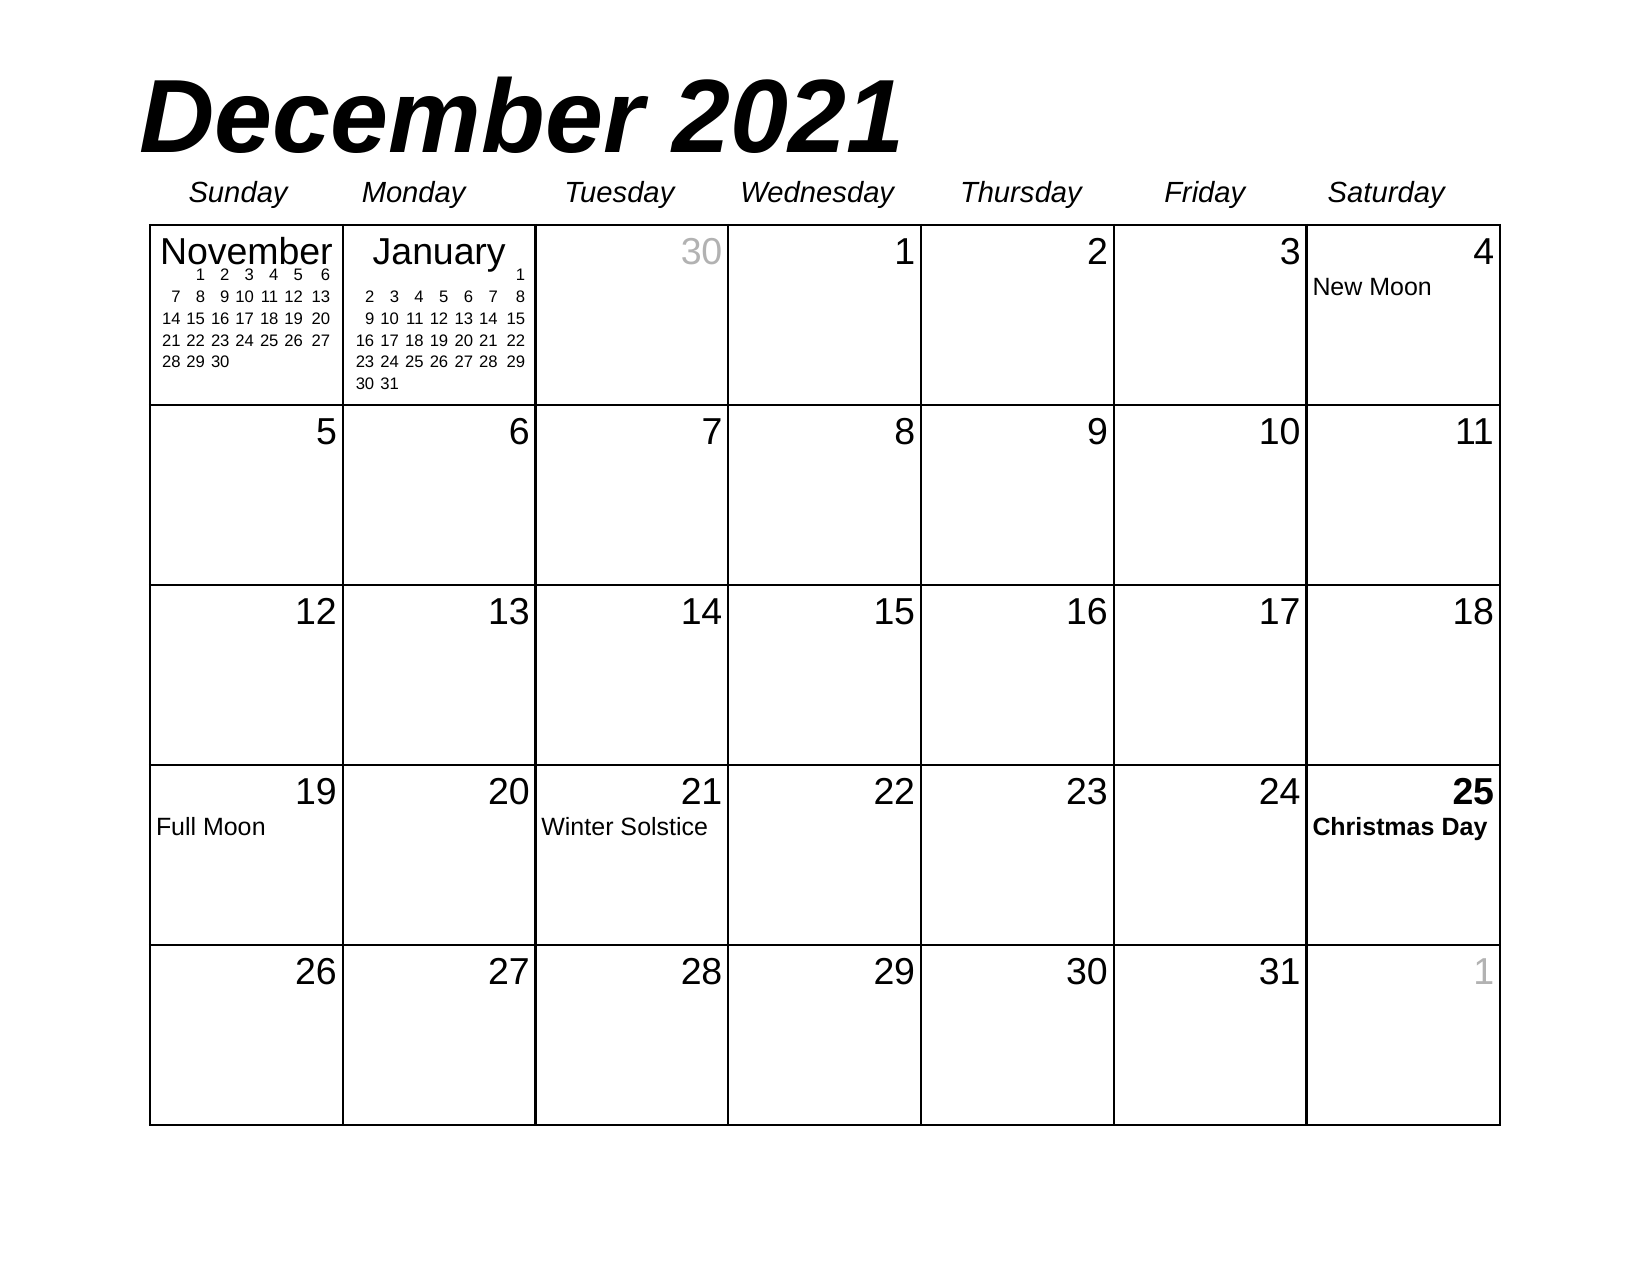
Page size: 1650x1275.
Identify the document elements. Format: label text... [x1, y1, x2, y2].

table_cell 21 [473, 331, 498, 353]
table_cell 24 [374, 353, 399, 375]
table_header [424, 266, 448, 287]
table_cell 25 [254, 331, 278, 353]
table_header 3 [229, 266, 254, 287]
table_header November [151, 226, 342, 404]
text_box Sunday Monday Tuesday Wednesday Thursday Friday Saturday [173, 168, 1495, 221]
table_cell 18 [1308, 586, 1499, 764]
table_cell 10 [229, 287, 254, 309]
table_cell 26 [151, 946, 342, 1124]
table_cell 17 [1115, 586, 1305, 764]
table_cell 22 [498, 331, 525, 353]
table_cell [424, 375, 448, 396]
table_cell 18 [399, 331, 424, 353]
table_cell 7 [537, 406, 727, 584]
table_cell 18 [254, 309, 278, 331]
table_cell 17 [229, 309, 254, 331]
table_cell [399, 375, 424, 396]
table_cell 16 [922, 586, 1113, 764]
table_header 1 [181, 266, 205, 287]
table_header 30 [537, 226, 727, 404]
table_cell 28 [537, 946, 727, 1124]
table_header 1 [498, 266, 525, 287]
table_cell [229, 353, 254, 375]
table_cell [254, 375, 278, 396]
table_cell 12 [278, 287, 303, 309]
table_cell 8 [498, 287, 525, 309]
table_cell 19 [424, 331, 448, 353]
table_cell 30 [205, 353, 229, 375]
table_cell [498, 375, 525, 396]
table_cell 11 [1308, 406, 1499, 584]
table_cell 21 Winter Solstice [537, 766, 727, 944]
table_header January [344, 226, 534, 404]
table_cell 14 [473, 309, 498, 331]
table_cell 20 [448, 331, 473, 353]
table_cell 13 [303, 287, 330, 309]
table_cell 9 [922, 406, 1113, 584]
table_cell 23 [922, 766, 1113, 944]
table_cell [181, 375, 205, 396]
table_cell 23 [350, 353, 374, 375]
table_header [399, 266, 424, 287]
table_cell 19 [278, 309, 303, 331]
table_cell 28 [156, 353, 181, 375]
table_cell 27 [344, 946, 534, 1124]
table_cell 25 [399, 353, 424, 375]
table_cell 16 [350, 331, 374, 353]
table_header [156, 266, 181, 287]
table_cell 8 [729, 406, 920, 584]
table_cell 28 [473, 353, 498, 375]
table_cell 23 [205, 331, 229, 353]
table_cell 13 [344, 586, 534, 764]
table_cell 3 [374, 287, 399, 309]
table_cell [254, 353, 278, 375]
table_cell 24 [229, 331, 254, 353]
table_cell 6 [448, 287, 473, 309]
table_cell 26 [278, 331, 303, 353]
table_cell [278, 375, 303, 396]
table_cell 7 [473, 287, 498, 309]
table_cell 22 [729, 766, 920, 944]
table_cell 30 [350, 375, 374, 396]
table_cell 2 [350, 287, 374, 309]
table_cell 21 [156, 331, 181, 353]
table_cell 29 [729, 946, 920, 1124]
table_cell 6 [344, 406, 534, 584]
table_cell [303, 375, 330, 396]
table_header 4 New Moon [1308, 226, 1499, 404]
table_cell 29 [181, 353, 205, 375]
table_cell [278, 353, 303, 375]
table_cell 30 [222, 357, 227, 366]
table_cell 20 [303, 309, 330, 331]
table_header [473, 266, 498, 287]
table_header 1 [729, 226, 920, 404]
table_cell [229, 375, 254, 396]
table_cell 31 [1115, 946, 1305, 1124]
table_header 4 [254, 266, 278, 287]
table_cell 30 [922, 946, 1113, 1124]
table_cell 31 [374, 375, 399, 396]
table_cell 9 [205, 287, 229, 309]
table_cell 27 [448, 353, 473, 375]
table_cell 14 [156, 309, 181, 331]
table_cell 19 Full Moon [151, 766, 342, 944]
table_header [448, 266, 473, 287]
table_cell 27 [303, 331, 330, 353]
table_cell [448, 375, 473, 396]
table_cell [156, 375, 181, 396]
table_cell 7 [156, 287, 181, 309]
table_header 5 [278, 266, 303, 287]
table_cell 16 [205, 309, 229, 331]
table_cell 25 Christmas Day [1308, 766, 1499, 944]
text_box December 2021 [124, 50, 1587, 192]
table_cell 15 [181, 309, 205, 331]
table_cell 15 [729, 586, 920, 764]
table_cell 5 [424, 287, 448, 309]
table_cell 14 [537, 586, 727, 764]
table_cell 15 [498, 309, 525, 331]
table_cell 29 [498, 353, 525, 375]
table_cell 13 [448, 309, 473, 331]
table_cell [205, 375, 229, 396]
table_cell 20 [344, 766, 534, 944]
table_cell 1 [1308, 946, 1499, 1124]
table_cell 12 [424, 309, 448, 331]
table_cell 11 [399, 309, 424, 331]
table_cell 17 [374, 331, 399, 353]
table_cell 5 [151, 406, 342, 584]
table_cell 8 [181, 287, 205, 309]
table_cell [473, 375, 498, 396]
table_cell 10 [374, 309, 399, 331]
table_header 3 [1115, 226, 1305, 404]
table_header 2 [205, 266, 229, 287]
table_header 2 [922, 226, 1113, 404]
table_cell 4 [399, 287, 424, 309]
table_cell 26 [424, 353, 448, 375]
table_cell [303, 353, 330, 375]
table_header [350, 266, 374, 287]
table_cell 12 [151, 586, 342, 764]
table_header [374, 266, 399, 287]
table_cell 11 [254, 287, 278, 309]
table_cell 24 [1115, 766, 1305, 944]
table_cell 10 [1115, 406, 1305, 584]
table_cell 9 [350, 309, 374, 331]
table_cell 22 [181, 331, 205, 353]
table_header 6 [303, 266, 330, 287]
